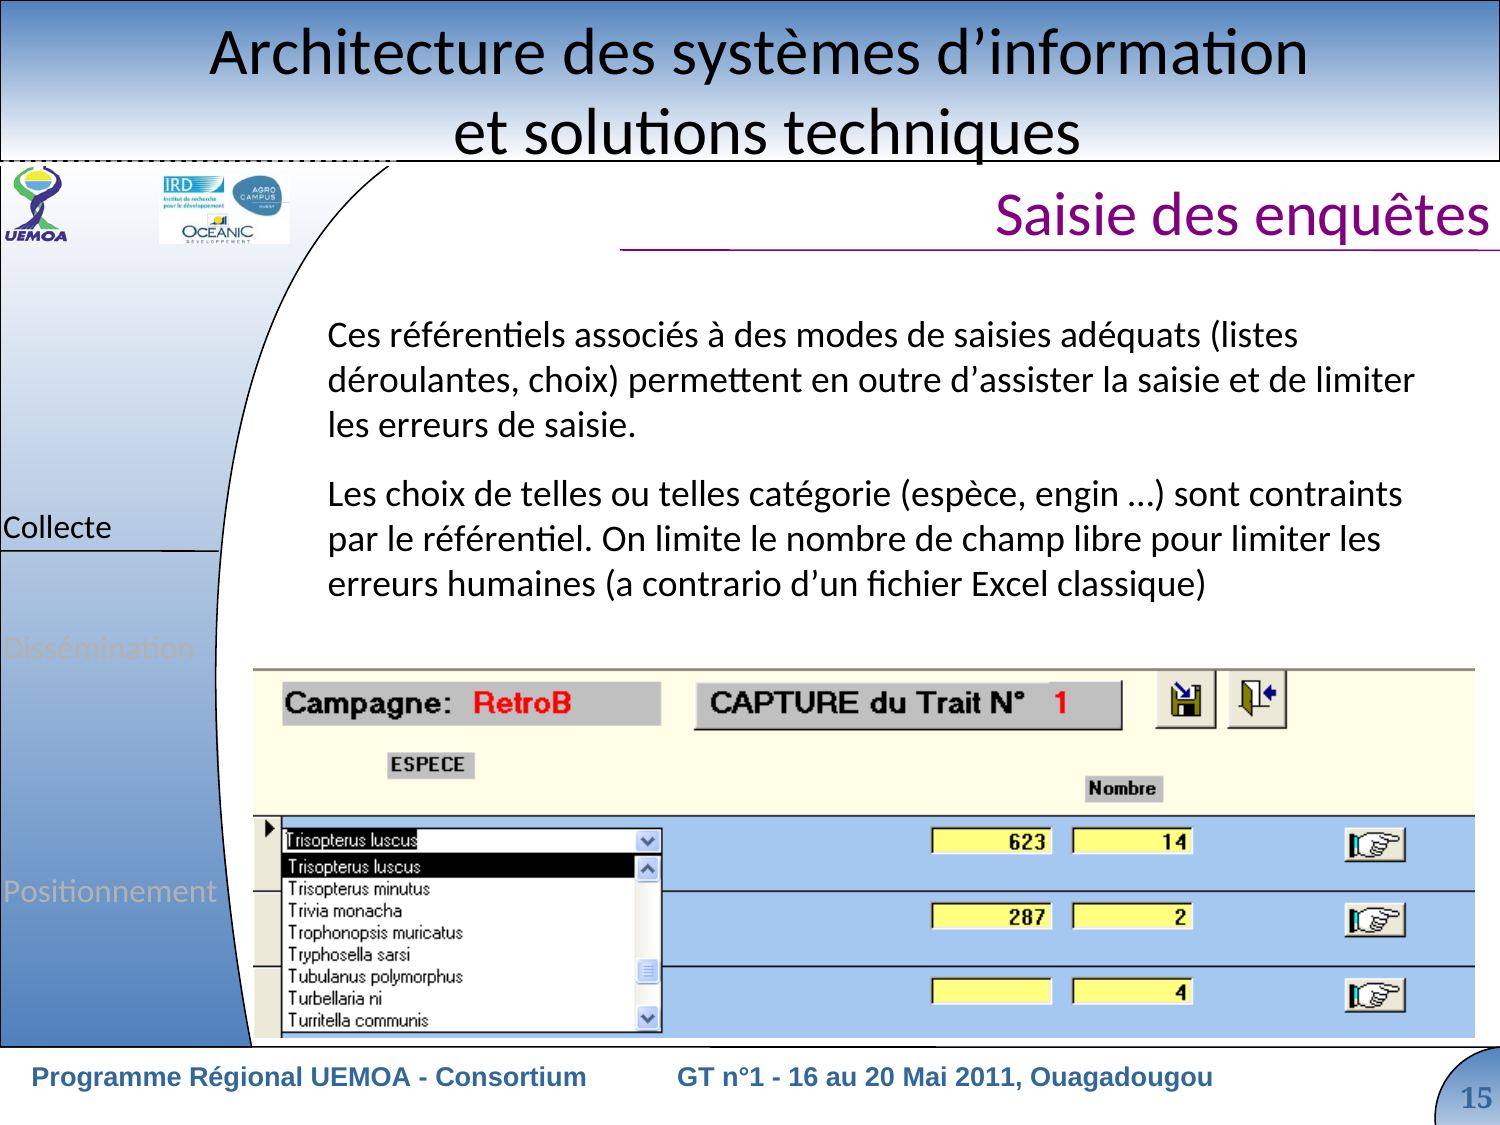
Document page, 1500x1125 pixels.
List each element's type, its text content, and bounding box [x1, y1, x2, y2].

picture [0, 166, 73, 244]
text_box Ces référentiels associés à des modes de saisies adéquats (listes déroulantes, choix) permettent en outre d’assister la saisie et de limiter les erreurs de saisie. Les choix de telles ou telles catégorie (espèce, engin …) sont contraints par le référentiel. On limite le nombre de champ libre pour limiter les erreurs humaines (a contrario d’un fichier Excel classique) [312, 302, 1459, 612]
text_box Architecture des systèmes d’information et solutions techniques [53, 0, 1483, 161]
text_box Collecte Dissémination Positionnement [0, 497, 314, 1039]
picture [159, 173, 265, 244]
text_box Saisie des enquêtes [265, 165, 1500, 256]
picture [314, 668, 1475, 1038]
